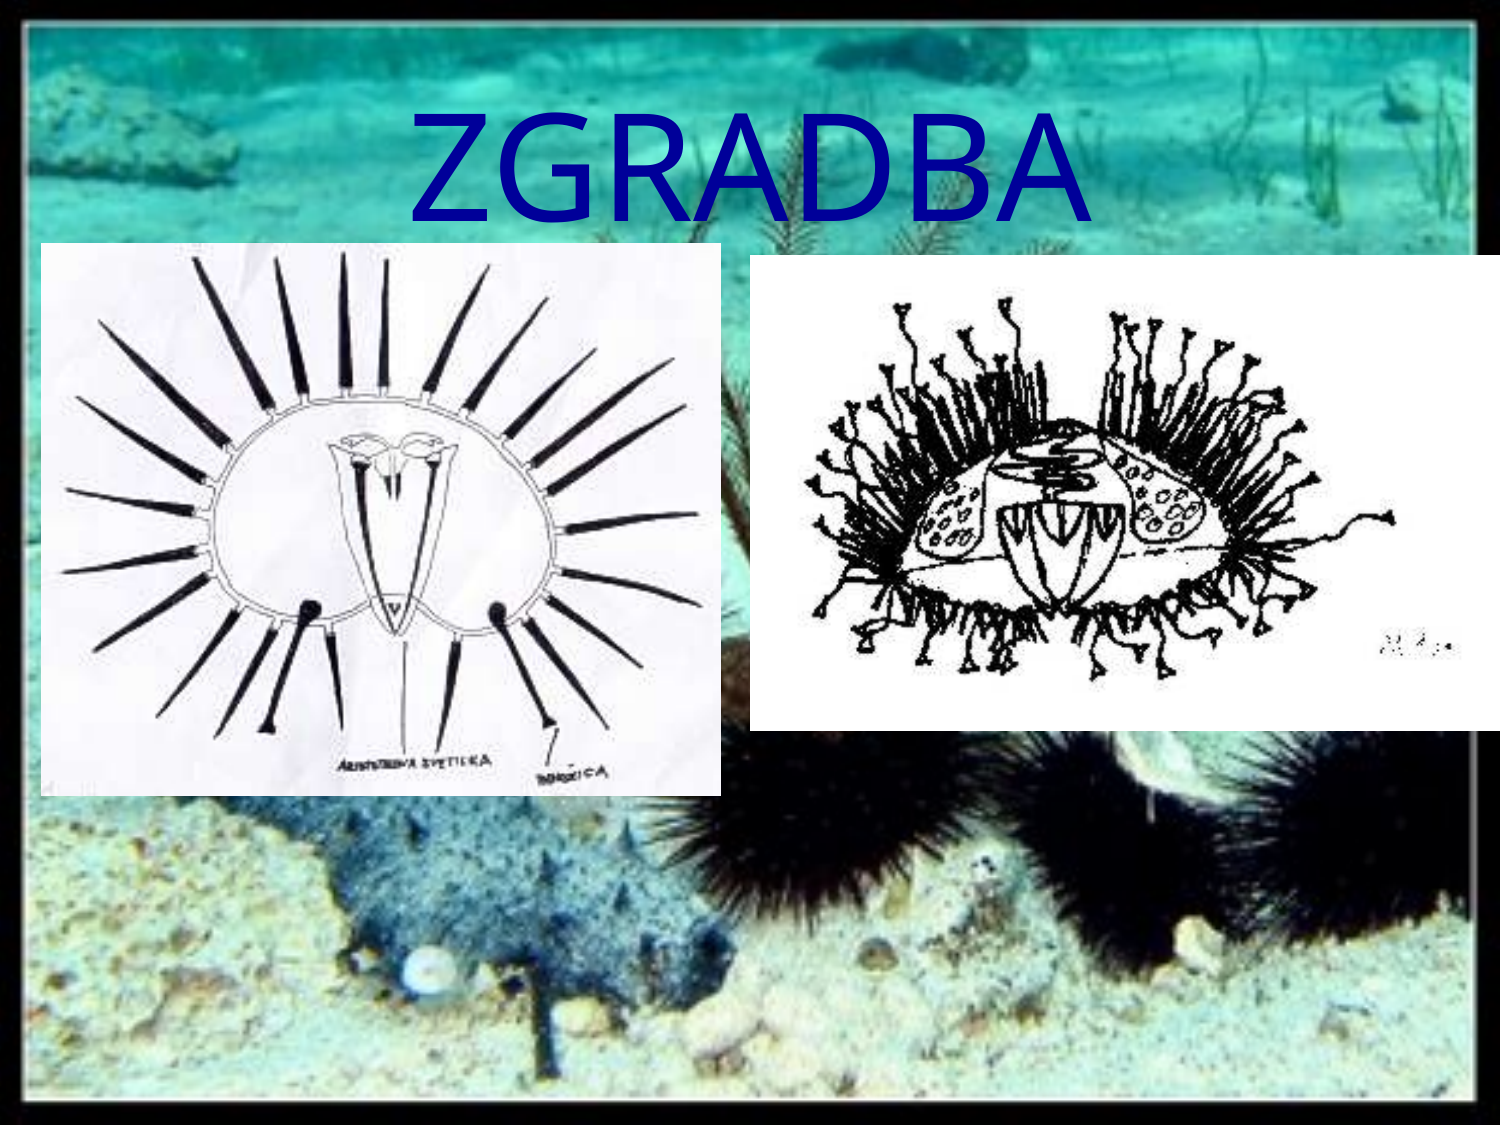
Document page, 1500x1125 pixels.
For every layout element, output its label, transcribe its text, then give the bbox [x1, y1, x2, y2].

title ZGRADBA [75, 47, 1425, 275]
picture [0, 0, 1500, 1125]
